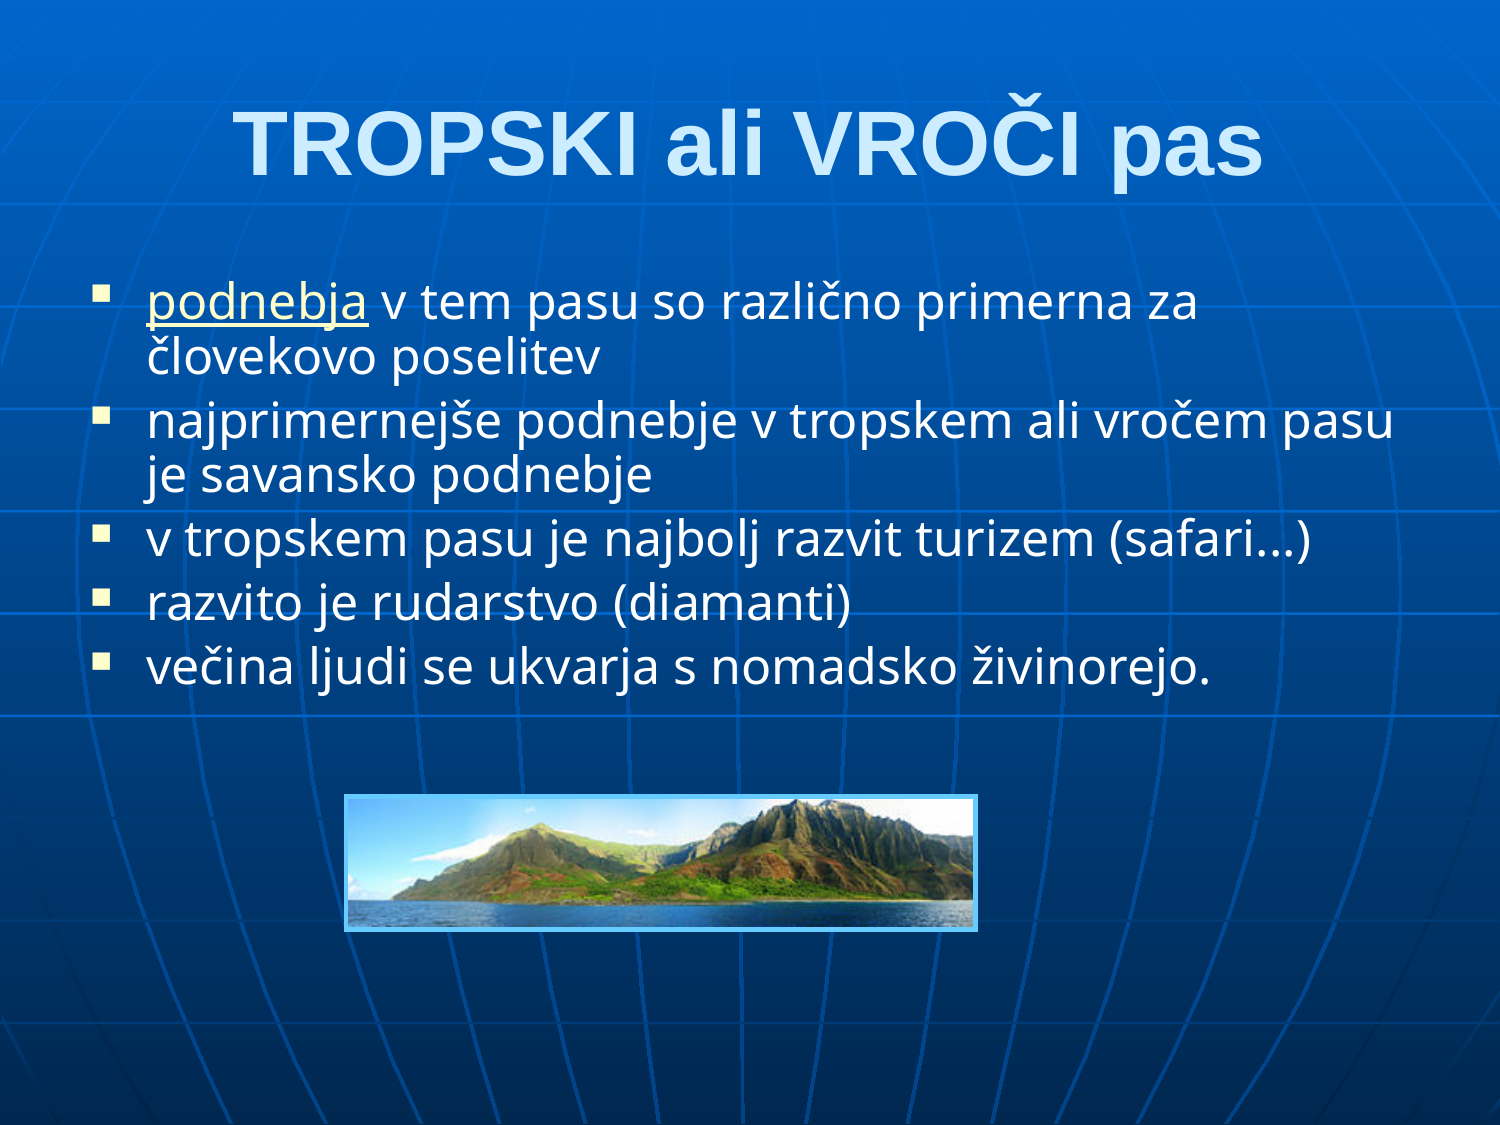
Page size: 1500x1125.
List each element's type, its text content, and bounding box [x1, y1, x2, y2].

title TROPSKI ali VROČI pas [75, 45, 1425, 233]
list podnebja v tem pasu so različno primerna za človekovo poselitev najprimernejše podnebje v tropskem ali vročem pasu je savansko podnebje v tropskem pasu je najbolj razvit turizem (safari...) razvito je rudarstvo (diamanti) večina ljudi se ukvarja s nomadsko živinorejo. [75, 262, 1425, 1006]
picture [348, 798, 974, 927]
